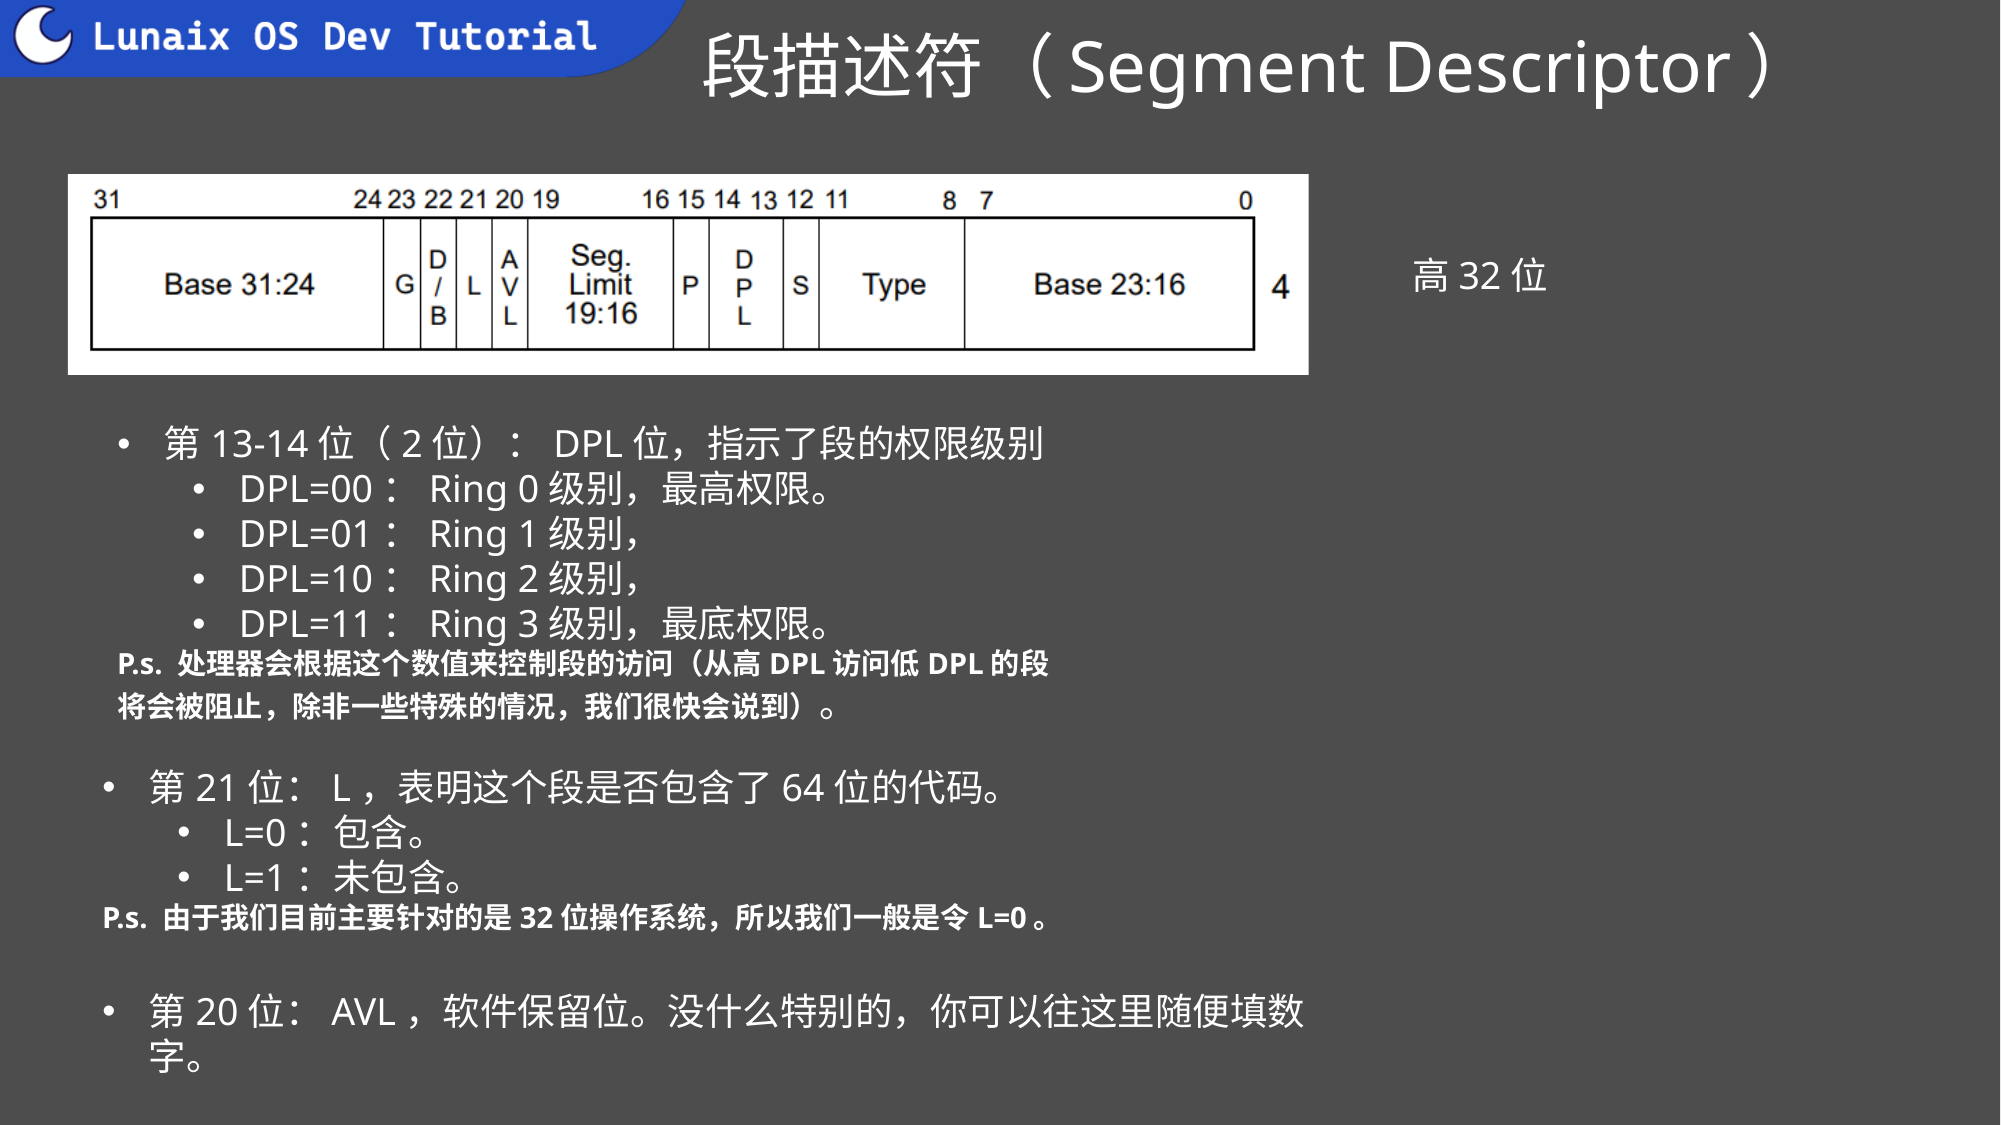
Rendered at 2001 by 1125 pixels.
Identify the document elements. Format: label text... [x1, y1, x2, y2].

text_box 第21位：L，表明这个段是否包含了64位的代码。 L=0：包含。 L=1：未包含。 P.s. 由于我们目前主要针对的是32位操作系统，所以我们一般是令L=0。 [87, 756, 1329, 942]
text_box 第13-14位（2位）：DPL位，指示了段的权限级别 DPL=00：Ring 0级别，最高权限。 DPL=01：Ring 1级别， DPL=10：Ring 2级别， DPL=11：Ring 3级别，最底权限。 P.s. 处理器会根据这个数值来控制段的访问（从高DPL访问低DPL的段将会被阻止，除非一些特殊的情况，我们很快会说到）。 [102, 413, 1088, 733]
picture [0, 0, 2001, 1125]
text_box 高32位 [1397, 244, 1734, 305]
title 段描述符（Segment Descriptor） [686, 3, 2000, 137]
text_box 第20位：AVL，软件保留位。没什么特别的，你可以往这里随便填数字。 [87, 980, 1329, 1086]
